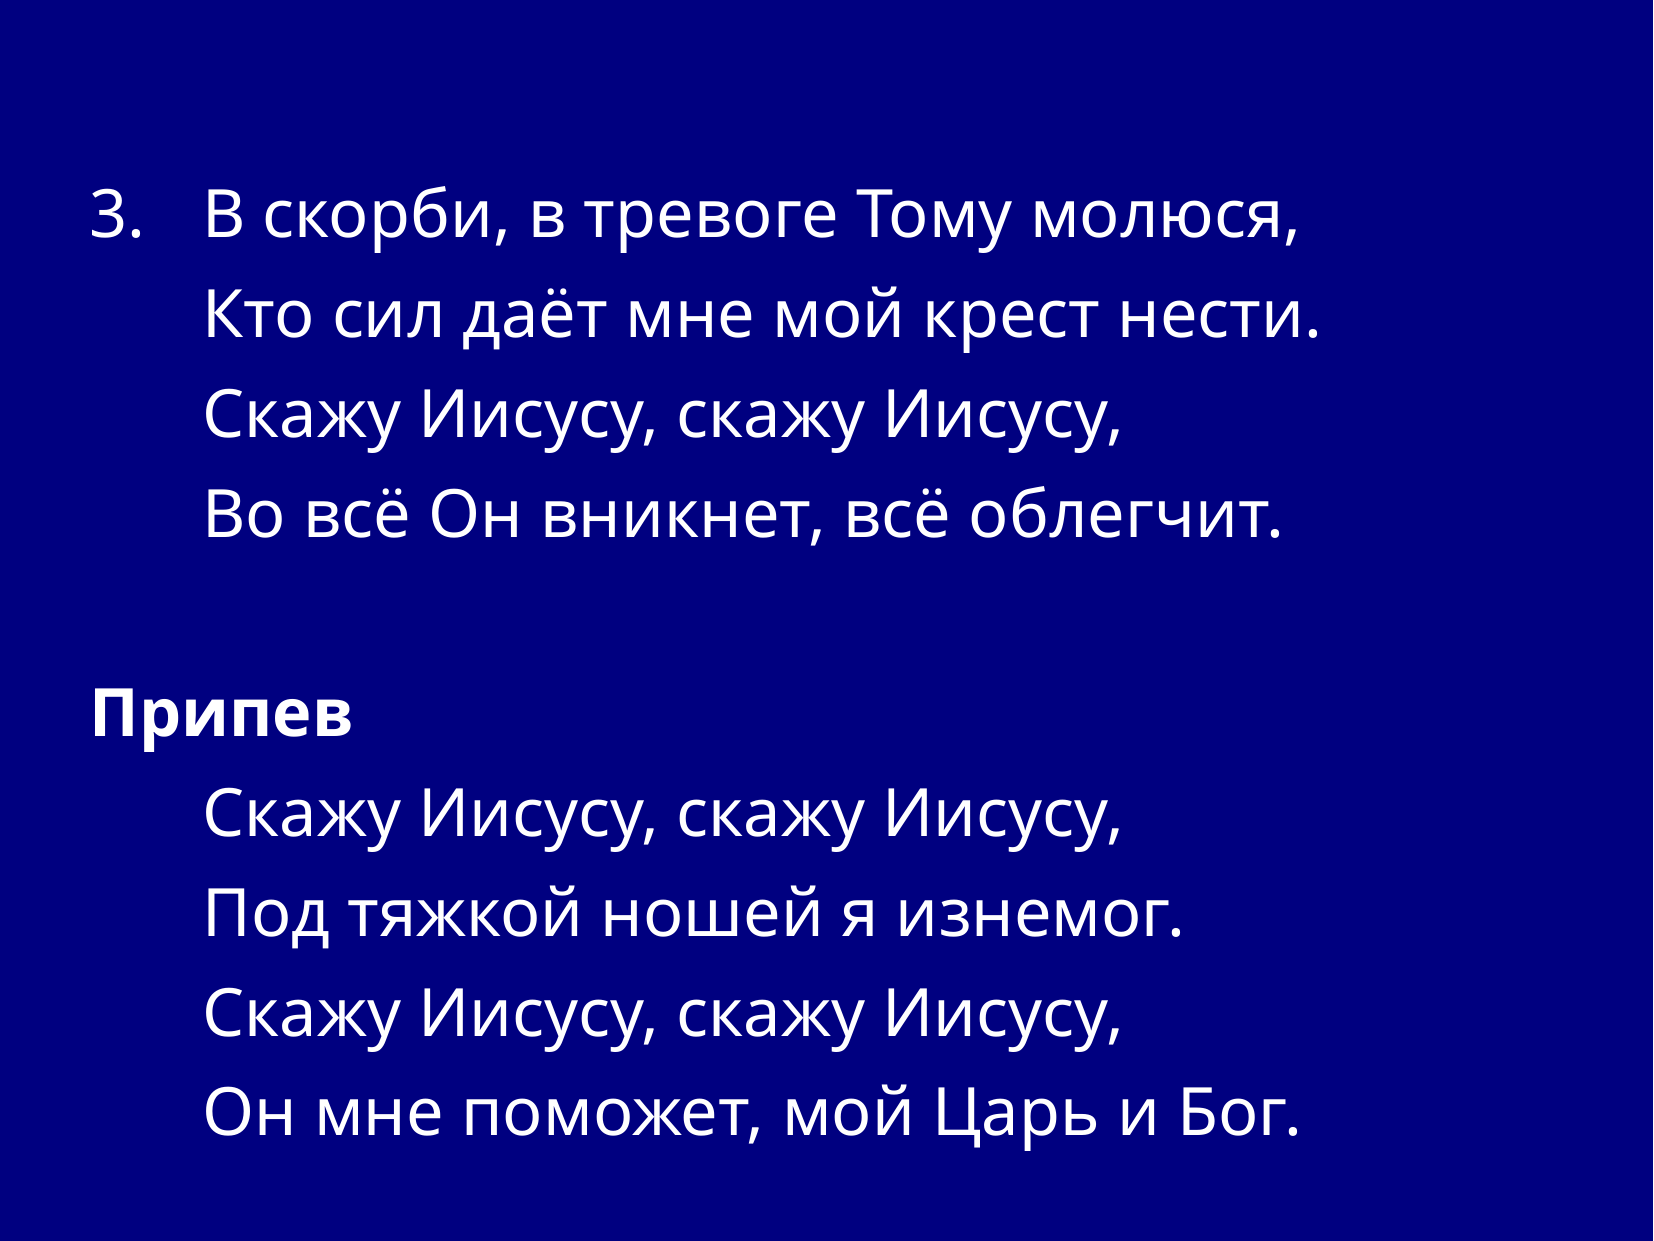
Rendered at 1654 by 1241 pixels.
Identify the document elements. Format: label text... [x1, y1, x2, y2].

text_box 3. В скорби, в тревоге Тому молюся, Кто сил даёт мне мой крест нести. Скажу Иисусу, скажу Иисусу, Во всё Он вникнет, всё облегчит. Припев Скажу Иисусу, скажу Иисусу, Под тяжкой ношей я изнемог. Скажу Иисусу, скажу Иисусу, Он мне поможет, мой Царь и Бог. [75, 150, 1576, 1163]
